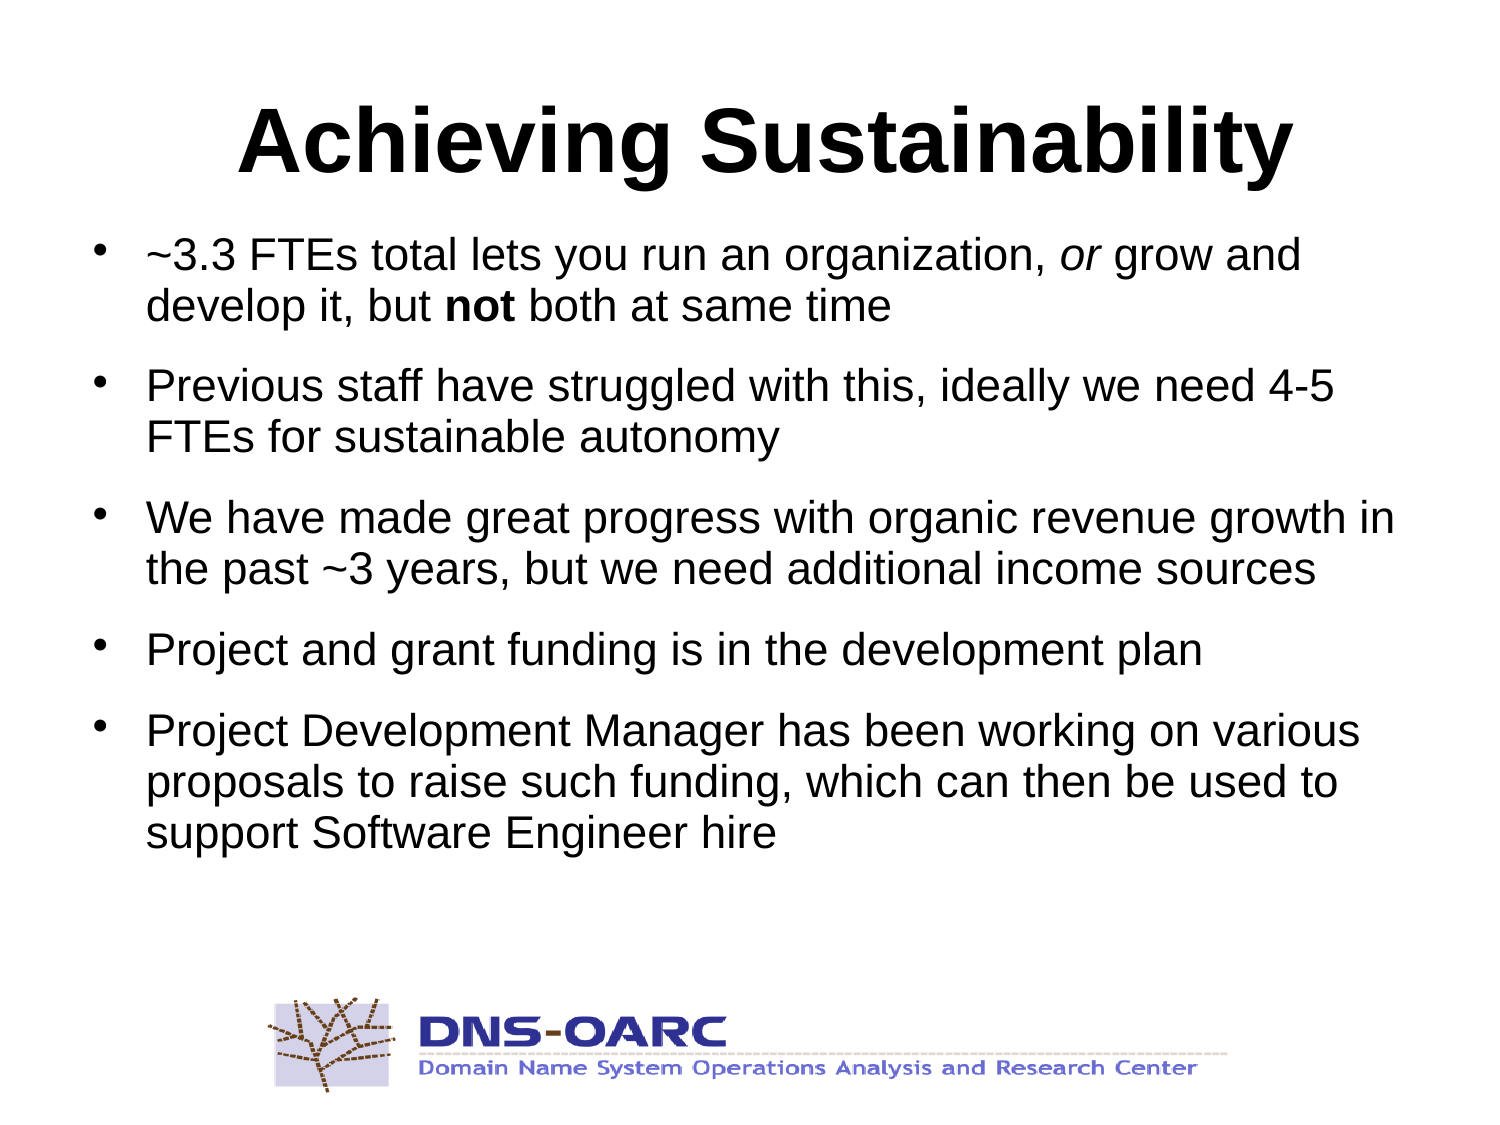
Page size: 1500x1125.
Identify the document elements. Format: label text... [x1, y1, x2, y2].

title Achieving Sustainability [75, 44, 1426, 233]
picture [214, 991, 1259, 1099]
list ~3.3 FTEs total lets you run an organization, or grow and develop it, but not both at same time Previous staff have struggled with this, ideally we need 4-5 FTEs for sustainable autonomy We have made great progress with organic revenue growth in the past ~3 years, but we need additional income sources Project and grant funding is in the development plan Project Development Manager has been working on various proposals to raise such funding, which can then be used to support Software Engineer hire [75, 233, 1426, 976]
